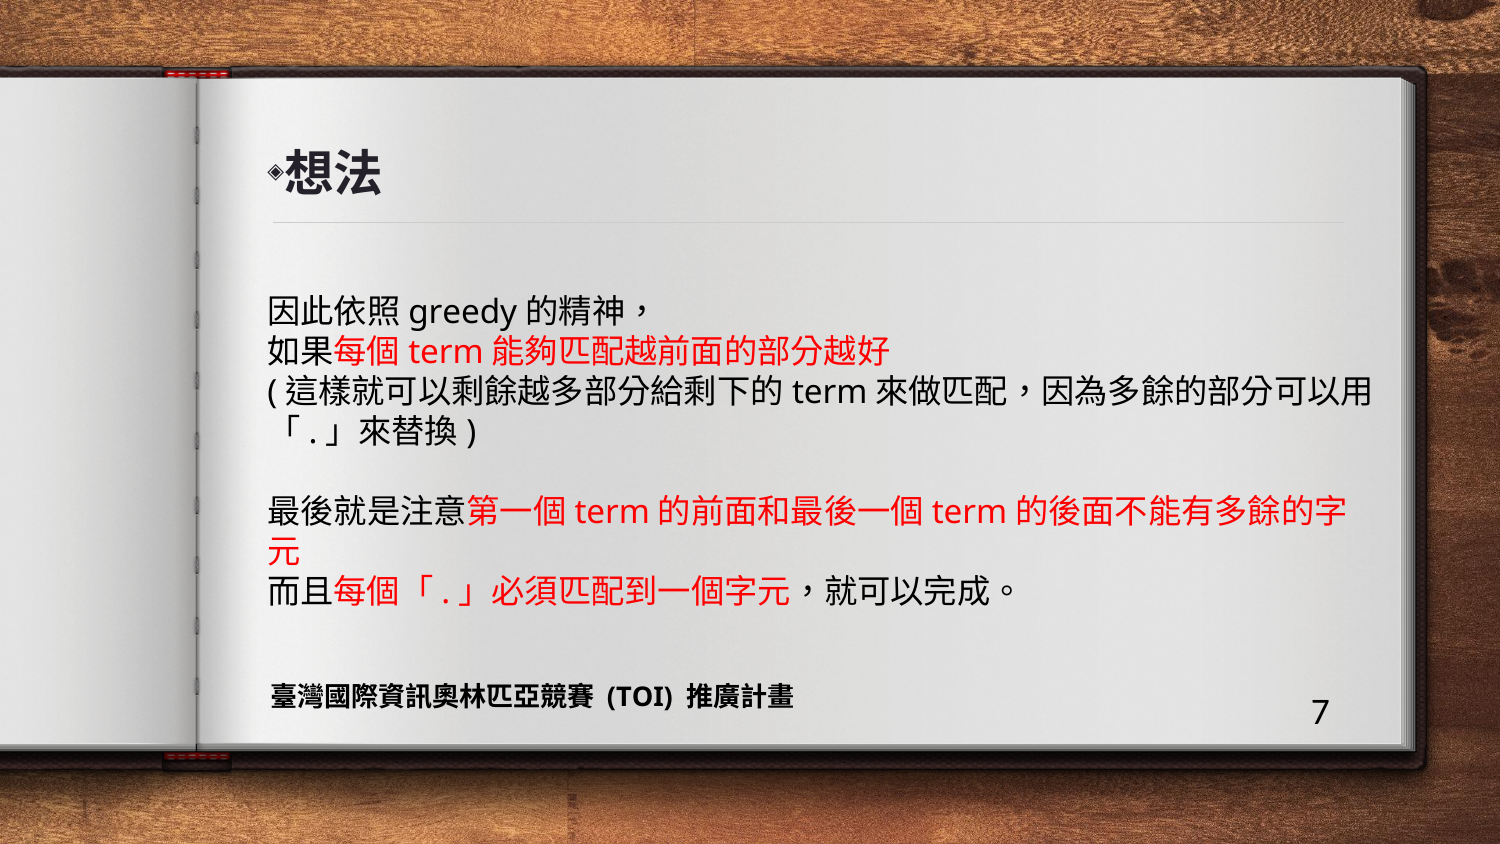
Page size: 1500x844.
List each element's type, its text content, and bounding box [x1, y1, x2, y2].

list 想法 [252, 126, 1194, 216]
text_box [1295, 672, 1386, 737]
text_box 因此依照greedy的精神， 如果每個term能夠匹配越前面的部分越好 (這樣就可以剩餘越多部分給剩下的term來做匹配，因為多餘的部分可以用「.」來替換) 最後就是注意第一個term的前面和最後一個term的後面不能有多餘的字元 而且每個「.」必須匹配到一個字元，就可以完成。 [252, 282, 1392, 581]
